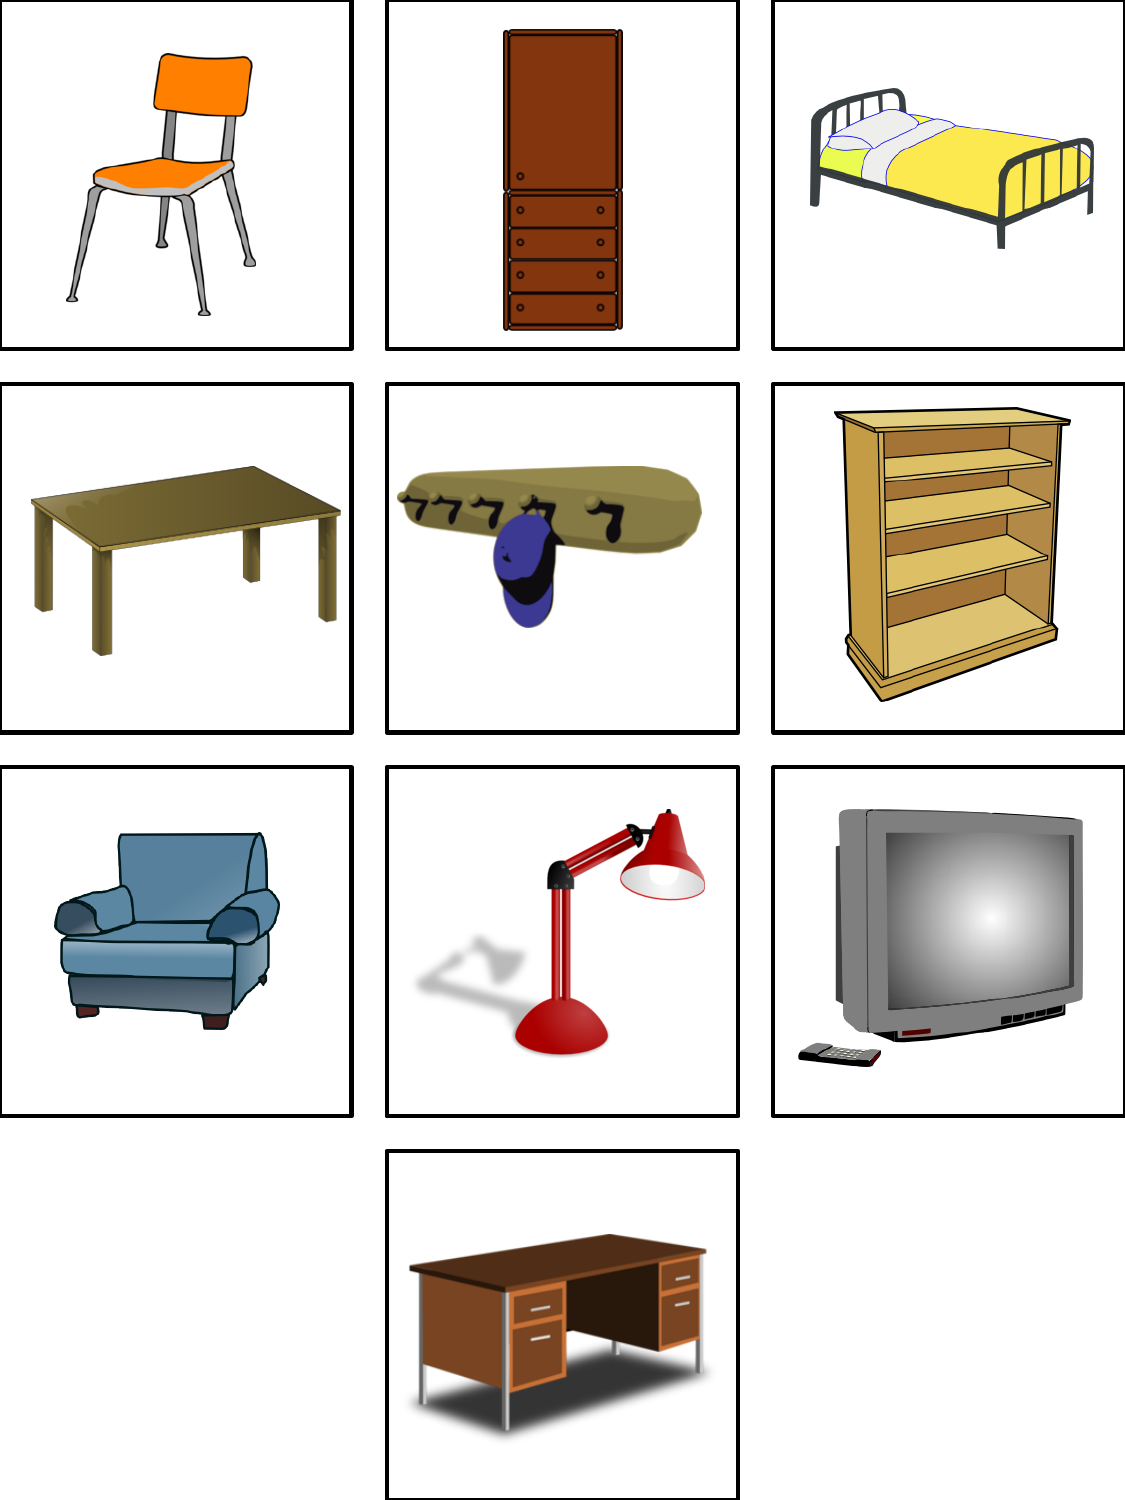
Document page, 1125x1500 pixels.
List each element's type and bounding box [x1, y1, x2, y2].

text_box [0, 0, 352, 349]
picture [834, 407, 1071, 702]
picture [66, 53, 256, 316]
text_box [387, 0, 738, 349]
picture [503, 29, 623, 331]
picture [798, 809, 1083, 1067]
text_box [773, 384, 1125, 733]
picture [397, 1234, 723, 1447]
text_box [387, 384, 738, 733]
picture [31, 466, 341, 656]
text_box [387, 1151, 738, 1500]
picture [54, 832, 280, 1030]
picture [397, 466, 702, 628]
text_box [773, 767, 1125, 1116]
text_box [773, 0, 1125, 349]
picture [810, 88, 1094, 249]
picture [408, 809, 705, 1059]
text_box [0, 384, 352, 733]
text_box [0, 767, 352, 1116]
text_box [387, 767, 738, 1116]
